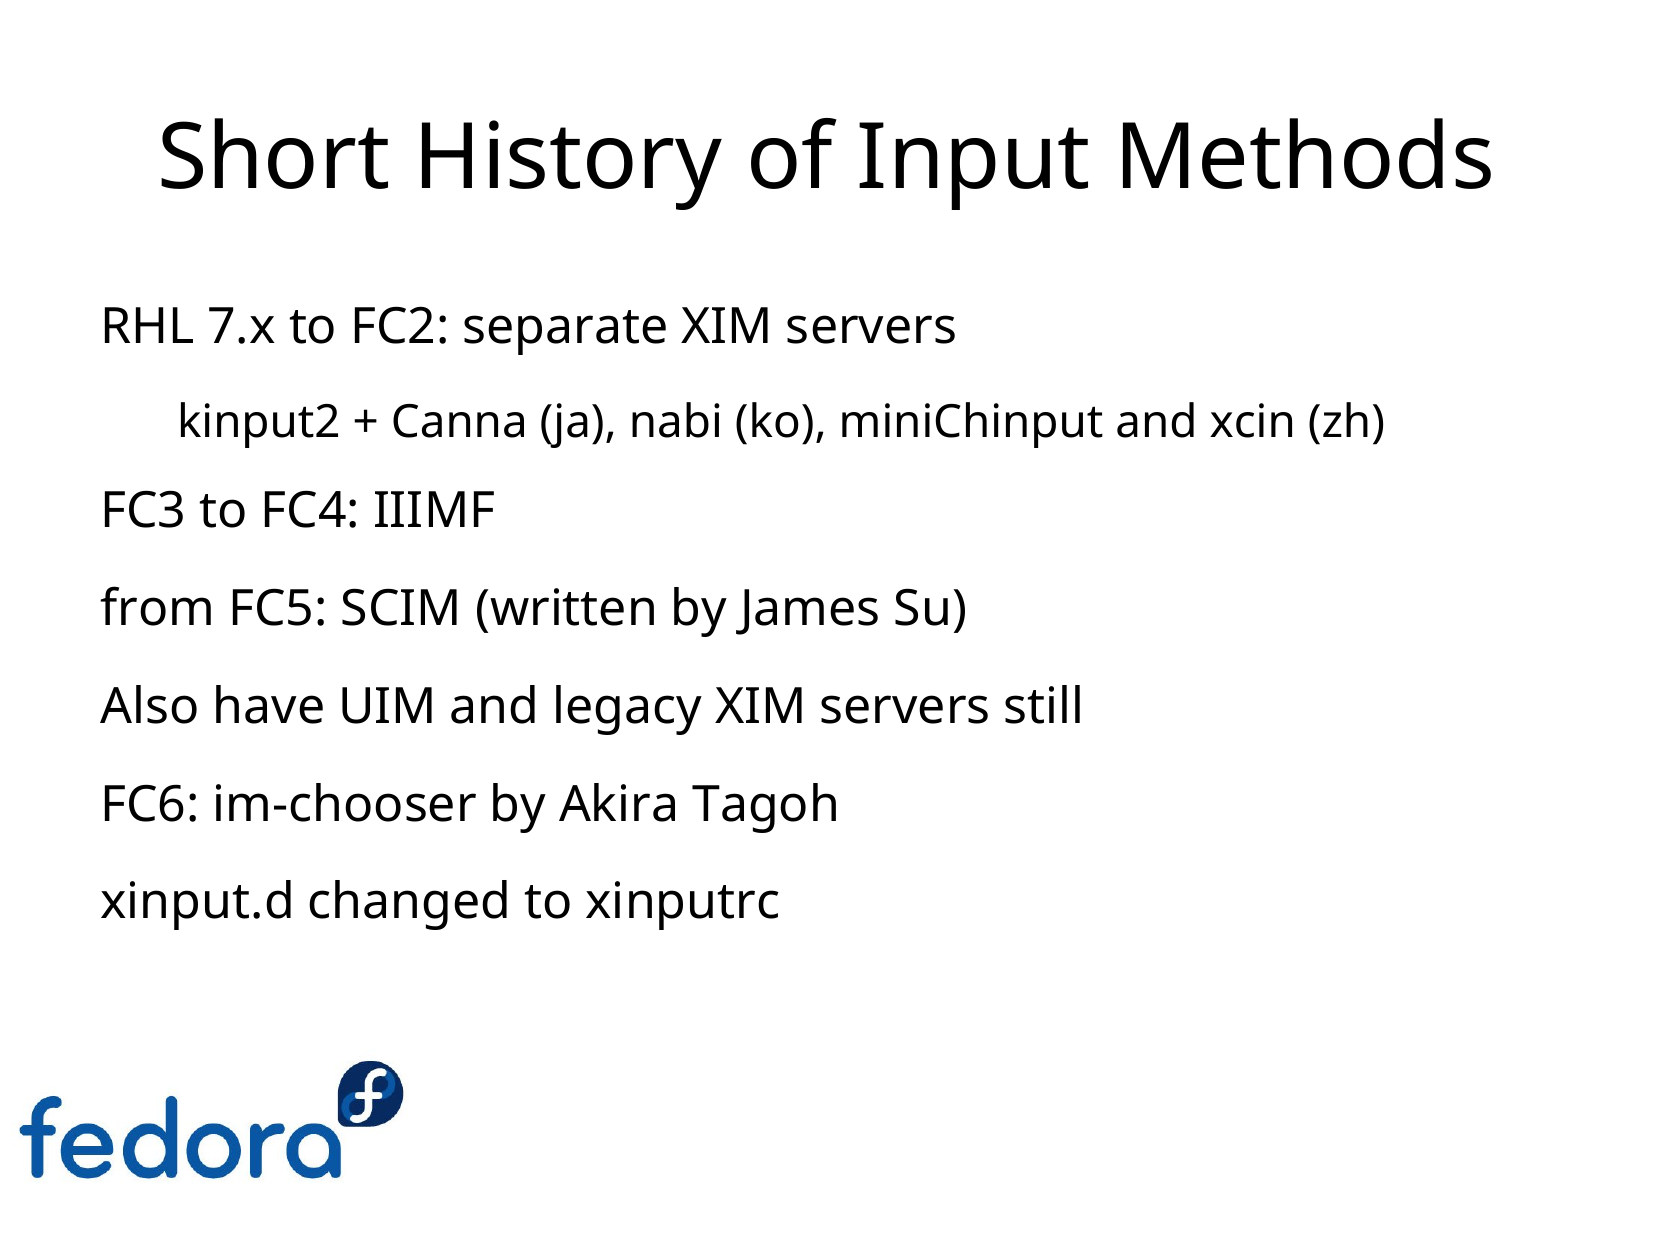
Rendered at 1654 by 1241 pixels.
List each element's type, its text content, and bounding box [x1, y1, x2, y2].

picture [11, 1049, 413, 1199]
title Short History of Input Methods [82, 49, 1571, 257]
list RHL 7.x to FC2: separate XIM servers kinput2 + Canna (ja), nabi (ko), miniChinput and xcin (zh) FC3 to FC4: IIIMF from FC5: SCIM (written by James Su) Also have UIM and legacy XIM servers still FC6: im-chooser by Akira Tagoh xinput.d changed to xinputrc [82, 290, 1571, 1109]
